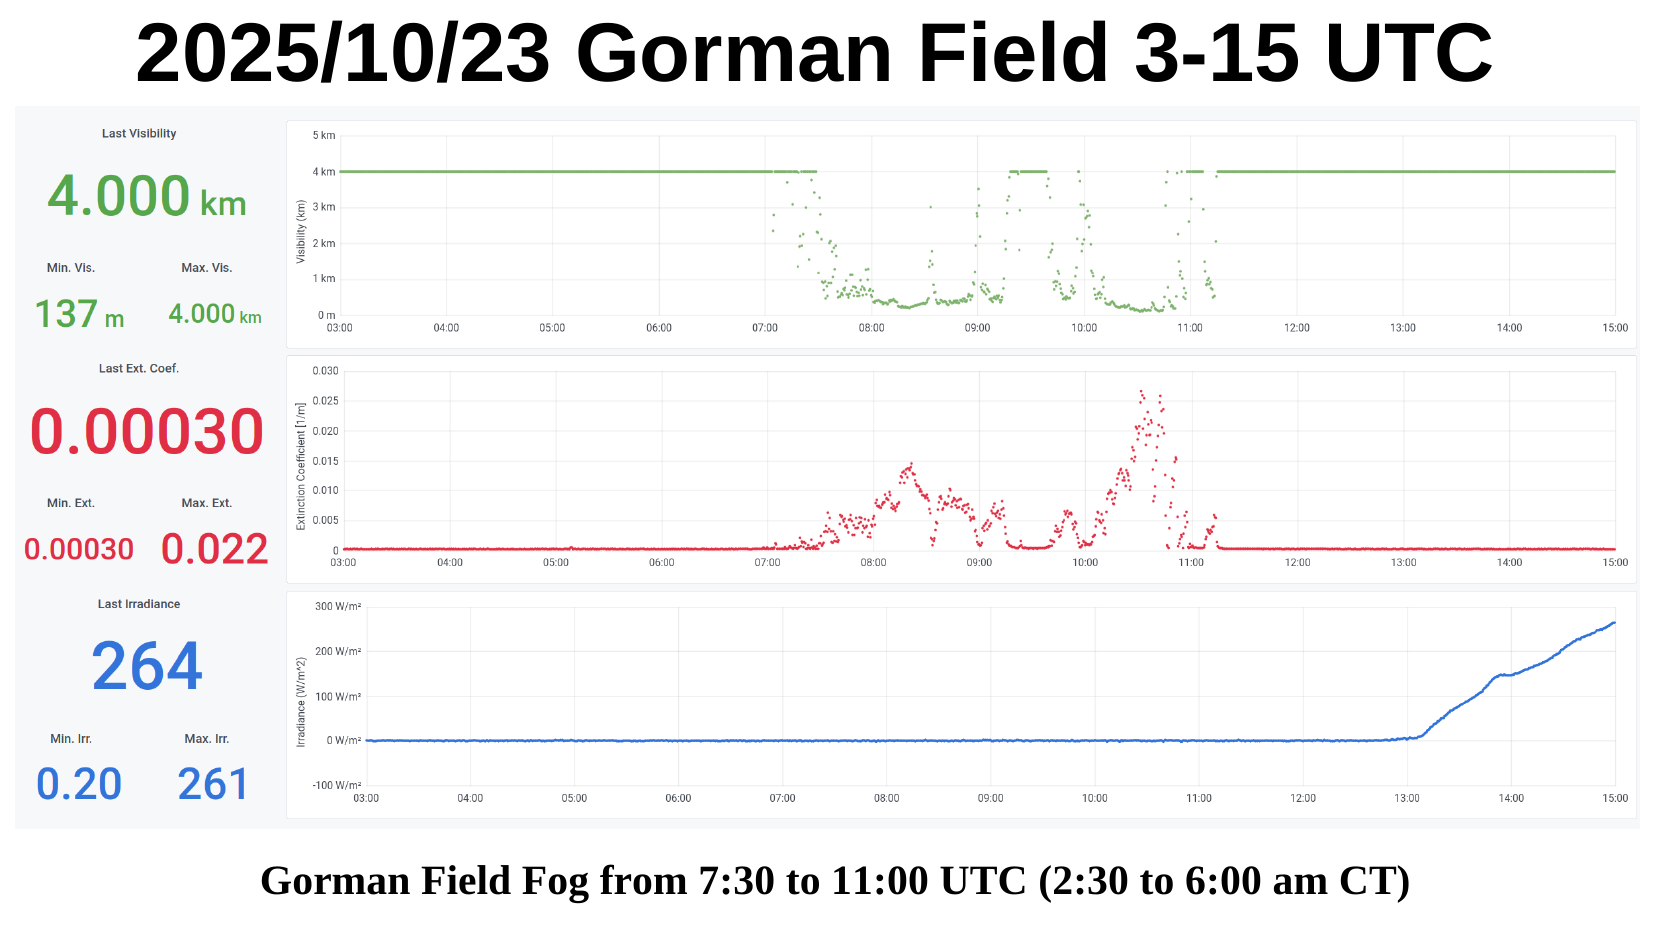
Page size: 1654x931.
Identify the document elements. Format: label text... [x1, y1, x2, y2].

picture [15, 106, 1640, 829]
text_box 2025/10/23 Gorman Field 3-15 UTC [4, 0, 1651, 106]
text_box Gorman Field Fog from 7:30 to 11:00 UTC (2:30 to 6:00 am CT) [244, 844, 1427, 911]
